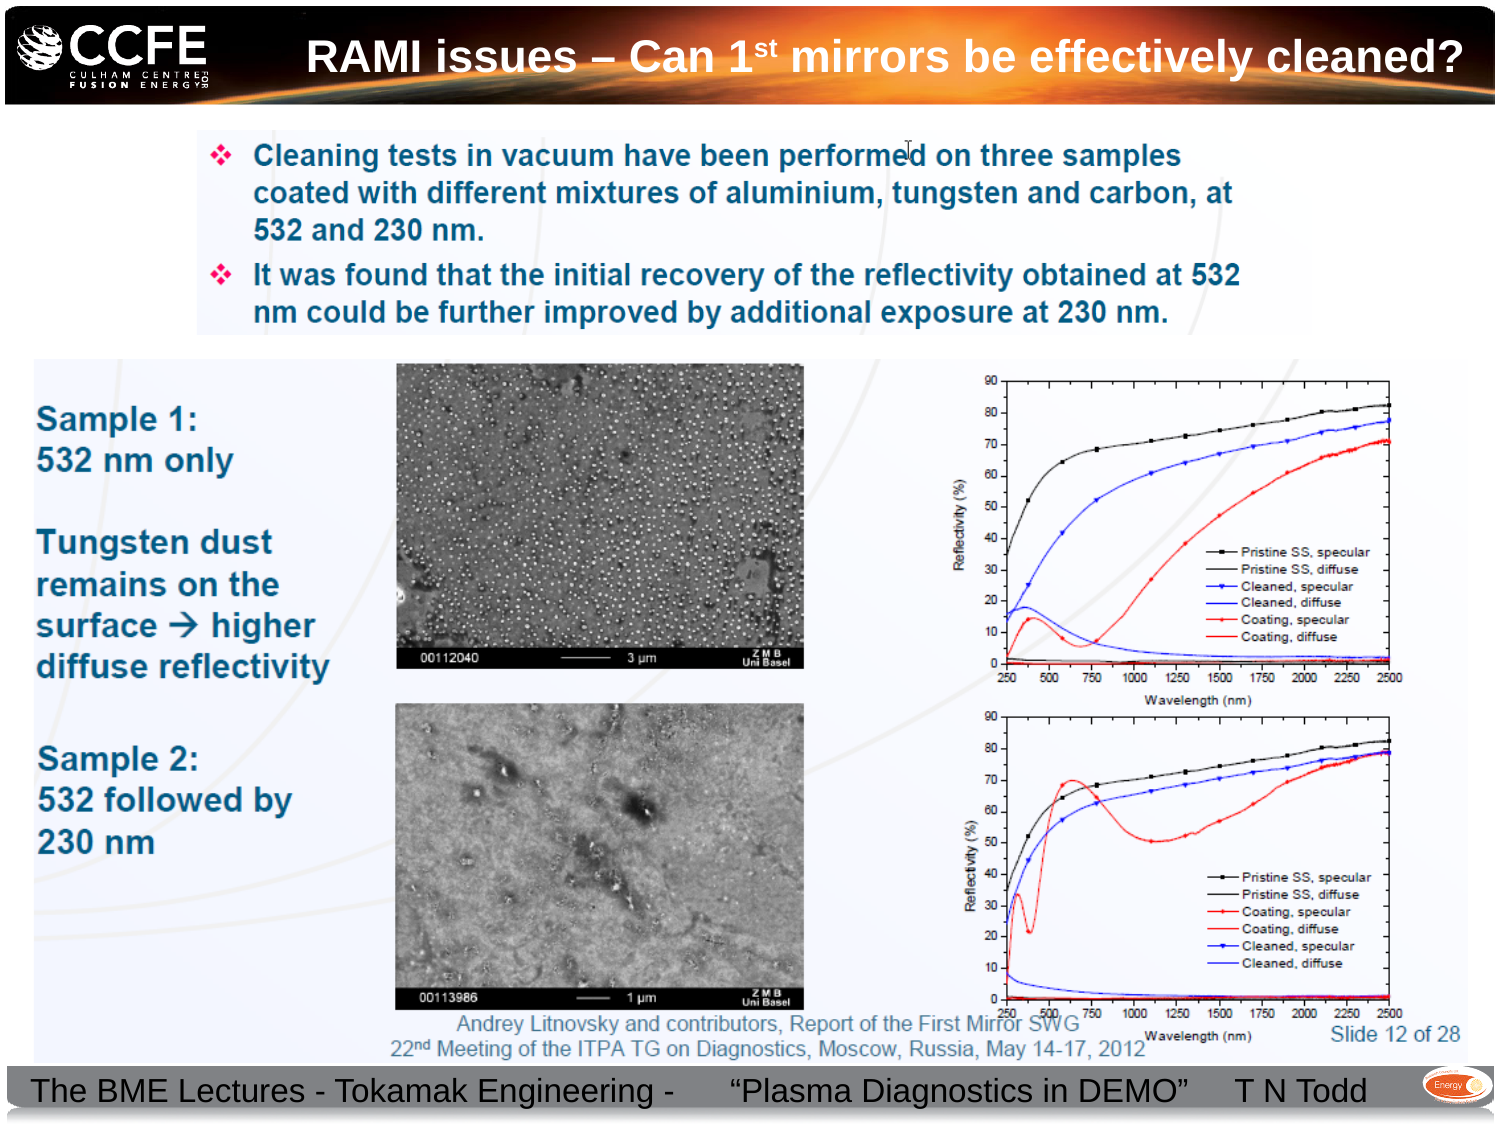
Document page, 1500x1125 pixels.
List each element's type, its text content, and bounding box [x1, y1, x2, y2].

picture [196, 130, 1312, 335]
picture [5, 6, 1495, 105]
picture [7, 1066, 1494, 1125]
picture [33, 359, 1468, 1063]
text_box RAMI issues – Can 1st mirrors be effectively cleaned? [291, 19, 1481, 90]
